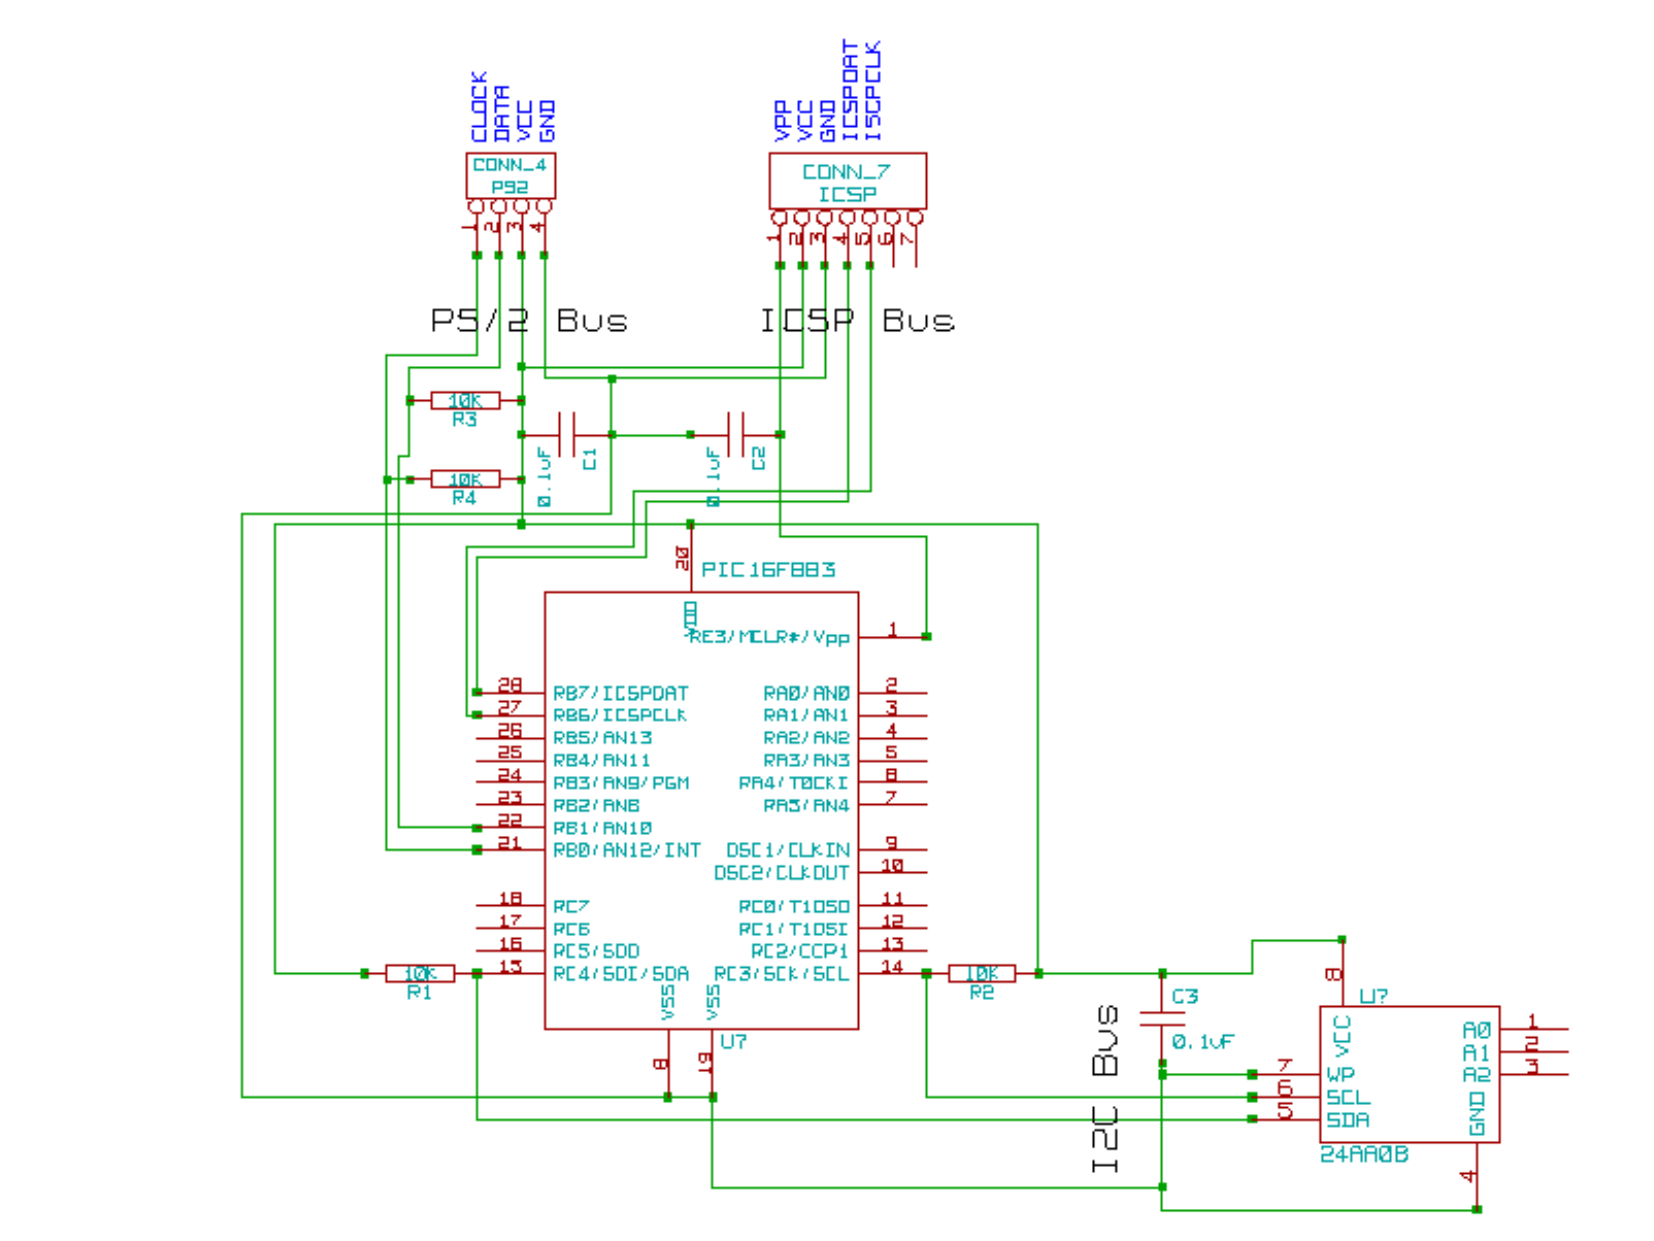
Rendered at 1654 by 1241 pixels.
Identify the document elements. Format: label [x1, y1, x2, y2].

picture [225, 27, 1592, 1241]
